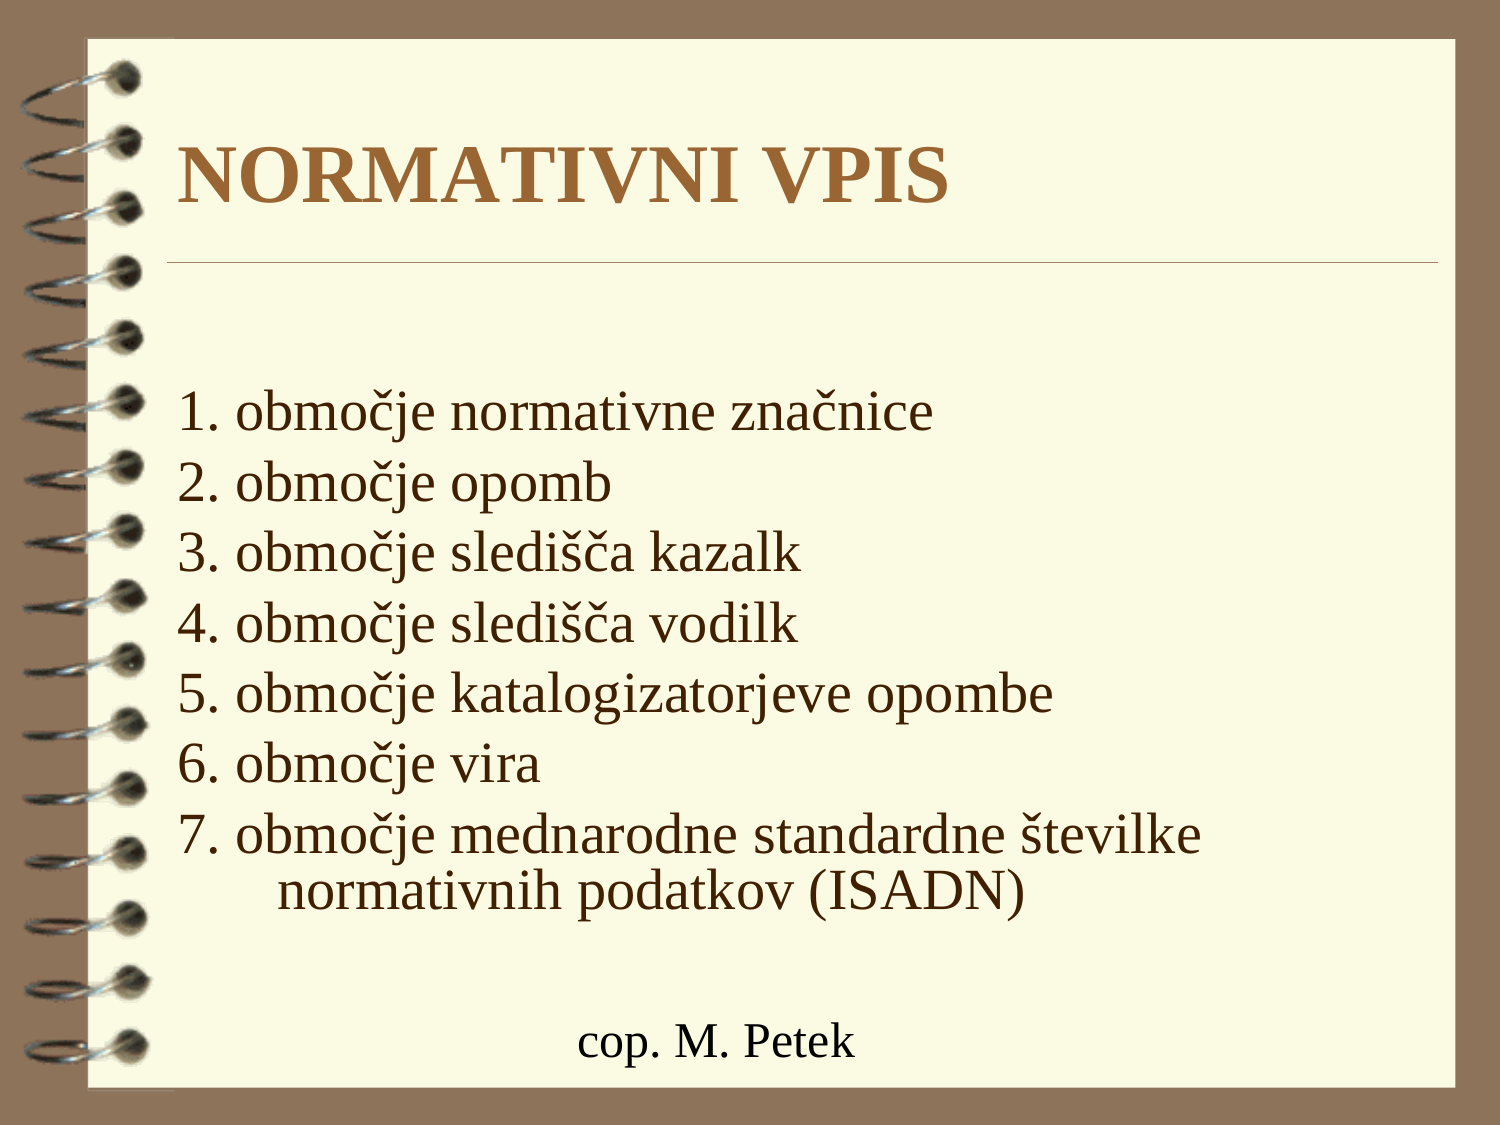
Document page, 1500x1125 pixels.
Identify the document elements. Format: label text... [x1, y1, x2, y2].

list 1. območje normativne značnice 2. območje opomb 3. območje sledišča kazalk 4. območje sledišča vodilk 5. območje katalogizatorjeve opombe 6. območje vira 7. območje mednarodne standardne številke normativnih podatkov (ISADN) [162, 299, 1438, 1125]
picture [0, 0, 175, 1125]
title NORMATIVNI VPIS [162, 74, 1438, 263]
